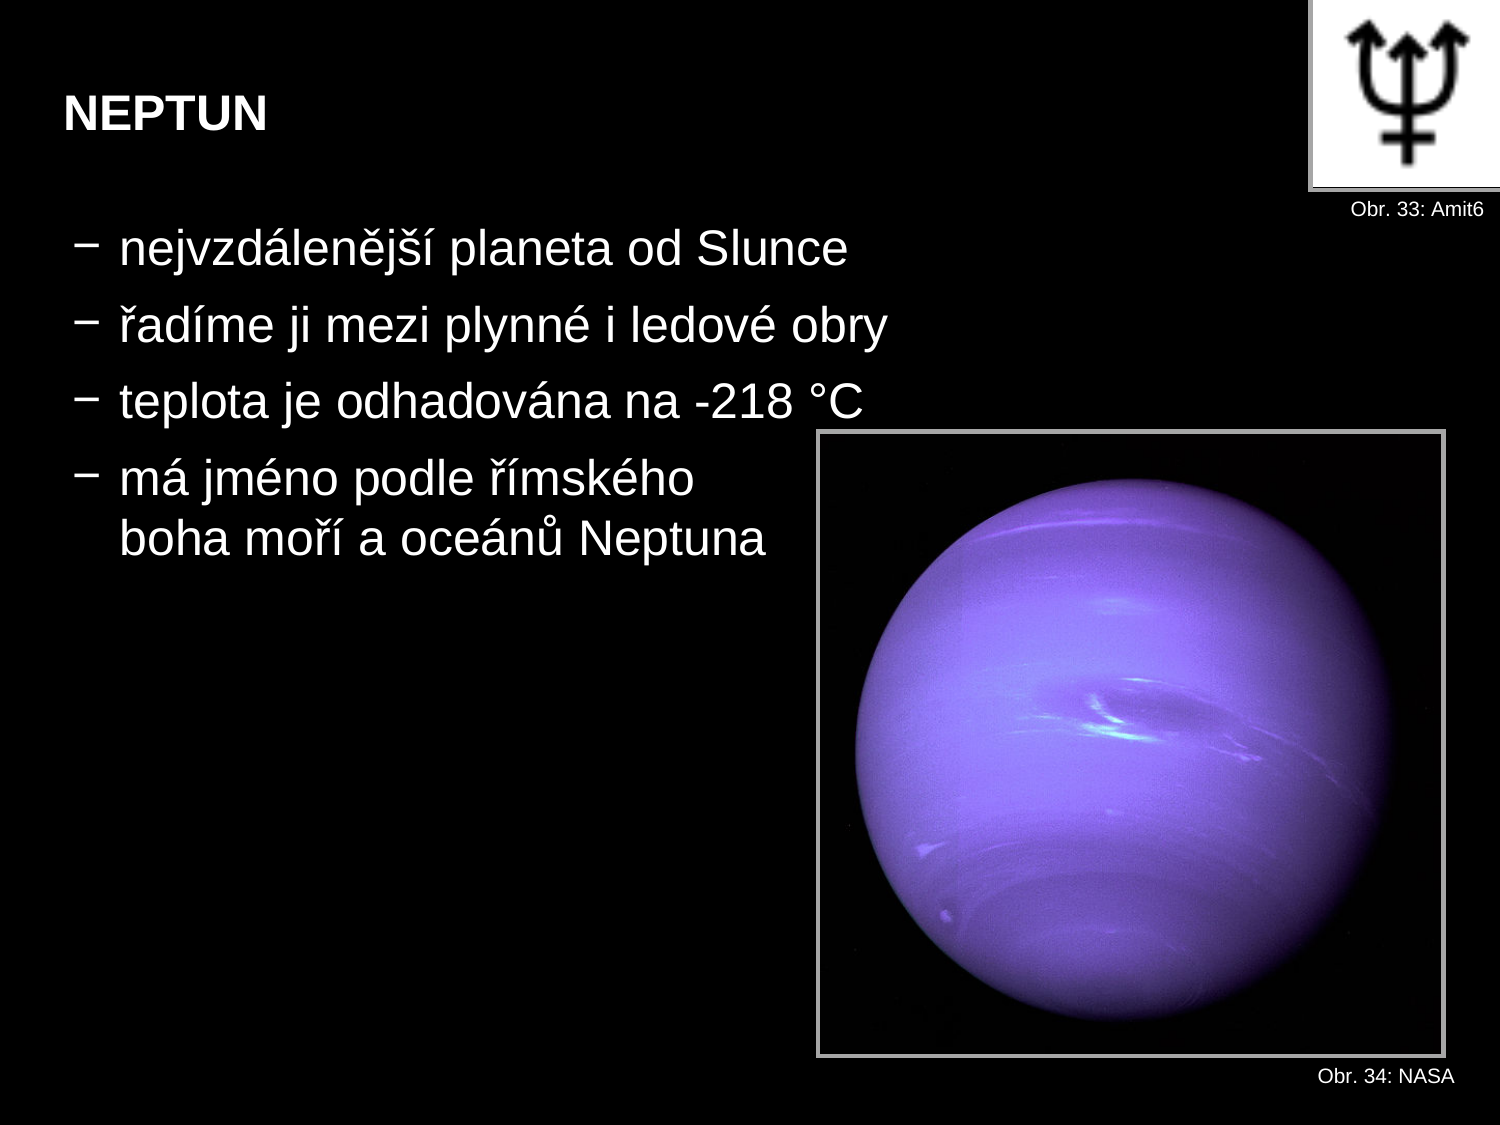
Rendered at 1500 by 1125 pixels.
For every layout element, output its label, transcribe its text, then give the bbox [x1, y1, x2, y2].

text_box Obr. 34: NASA [1302, 1054, 1470, 1096]
text_box NEPTUN [48, 73, 284, 149]
text_box nejvzdálenější planeta od Slunce řadíme ji mezi plynné i ledové obry teplota je odhadována na -218 °C má jméno podle římského boha moří a oceánů Neptuna [57, 207, 905, 574]
text_box Obr. 33: Amit6 [1335, 187, 1499, 228]
picture [1312, 0, 1500, 188]
picture [820, 433, 1442, 1054]
